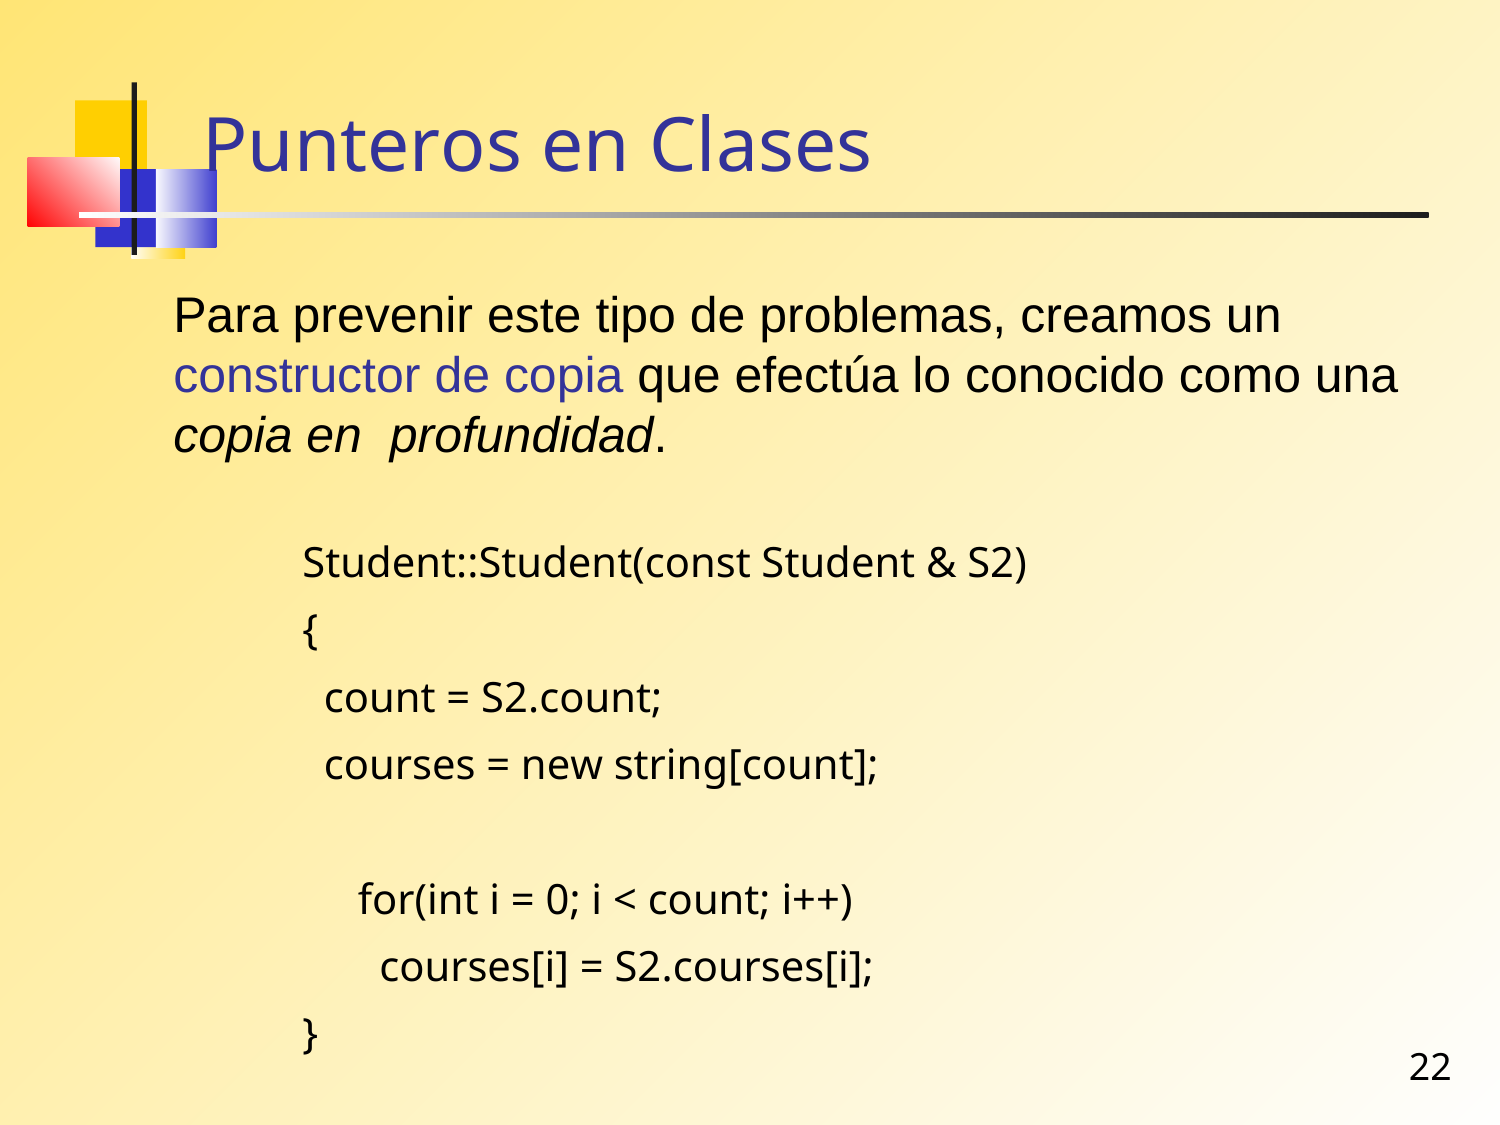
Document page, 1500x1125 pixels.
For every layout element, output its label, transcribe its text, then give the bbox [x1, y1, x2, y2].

title Punteros en Clases [187, 37, 1466, 201]
list Student::Student(const Student & S2)‏ { count = S2.count; courses = new string[count]; for(int i = 0; i < count; i++)‏ courses[i] = S2.courses[i]; } [287, 525, 1450, 1063]
text_box Para prevenir este tipo de problemas, creamos un constructor de copia que efectúa lo conocido como una copia en profundidad. [150, 274, 1426, 471]
